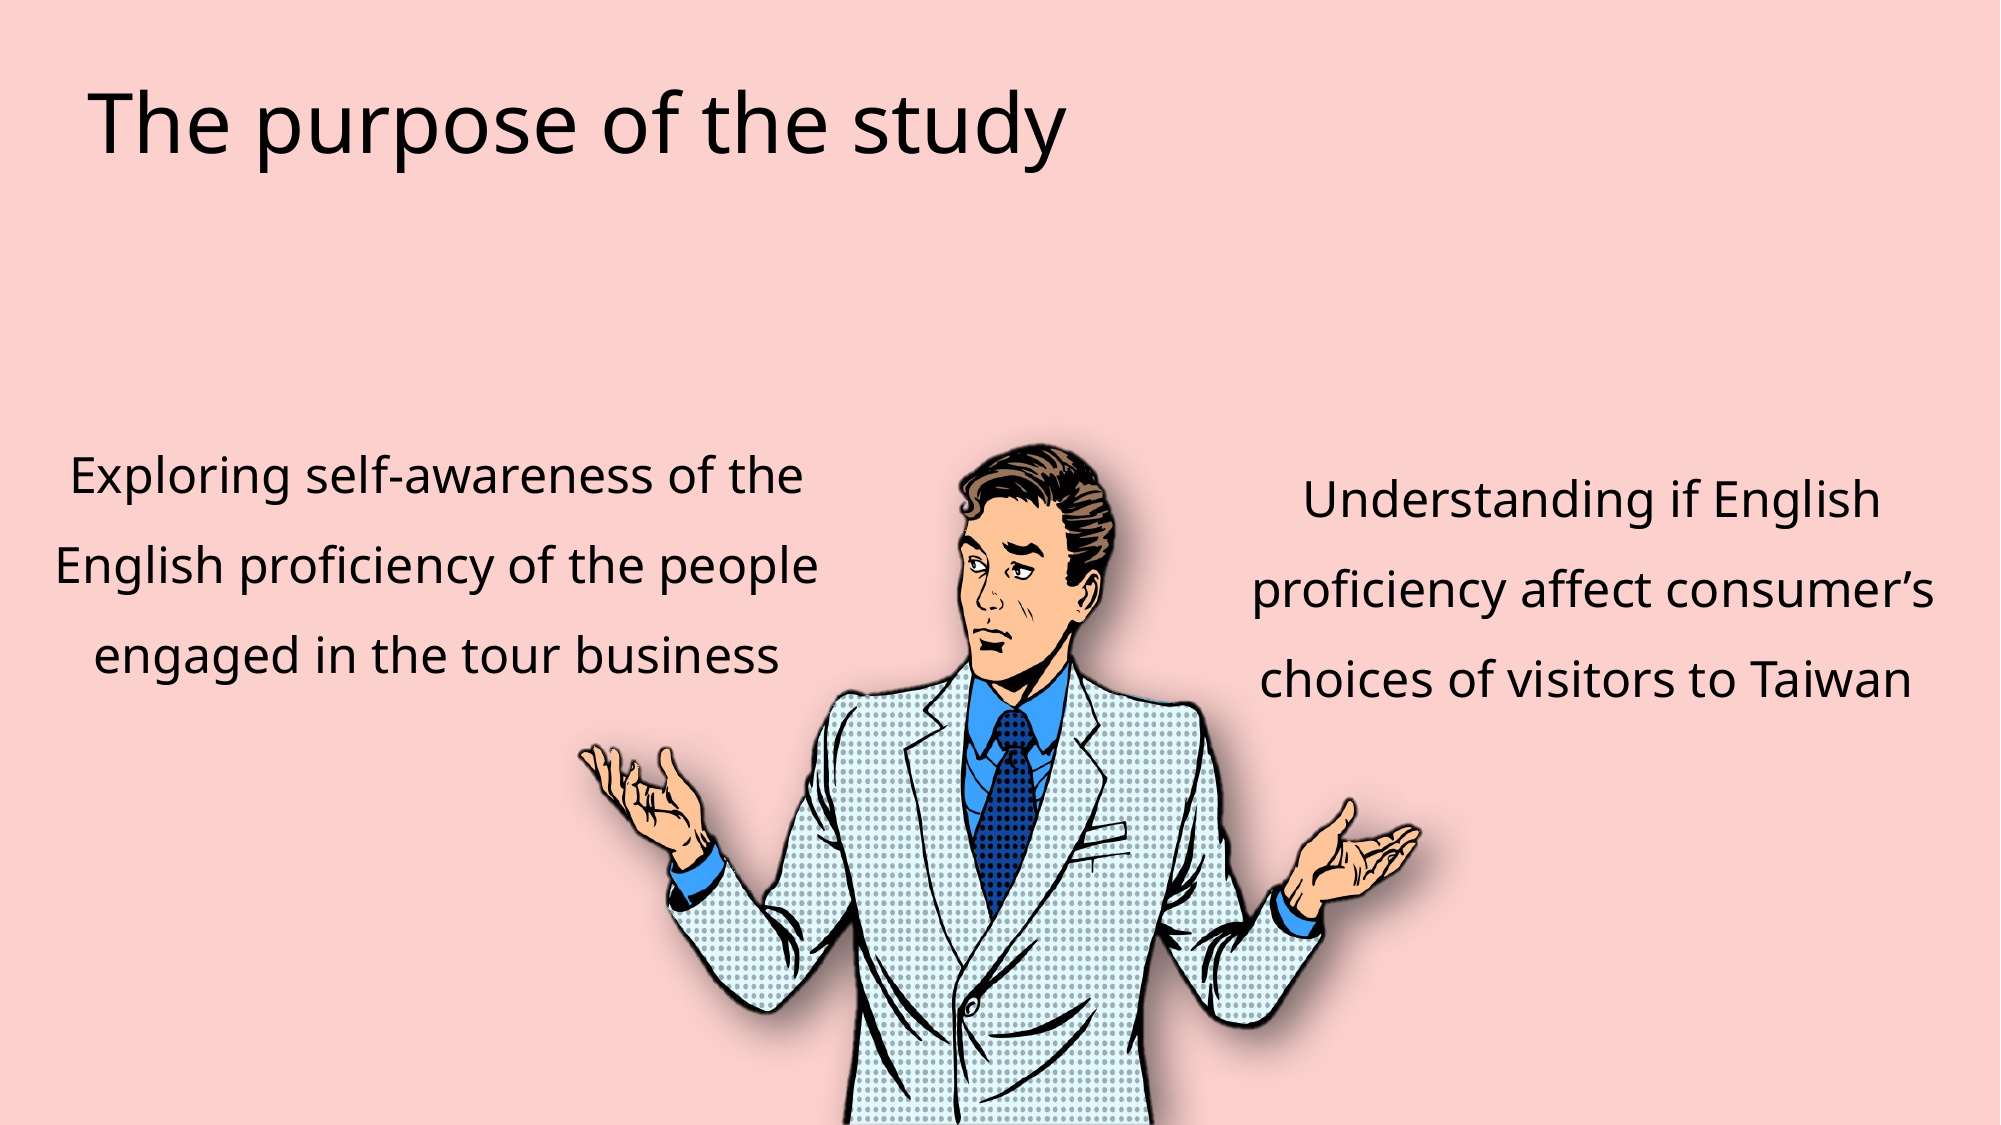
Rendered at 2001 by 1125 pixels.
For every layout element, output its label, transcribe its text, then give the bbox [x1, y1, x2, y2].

text_box Understanding if English proficiency affect consumer’s choices of visitors to Taiwan [1483, 429, 1977, 726]
title The purpose of the study [72, 74, 1211, 184]
text_box [0, 0, 2000, 1125]
text_box Exploring self-awareness of the English proficiency of the people engaged in the tour business [33, 405, 545, 750]
picture [561, 373, 1435, 1125]
